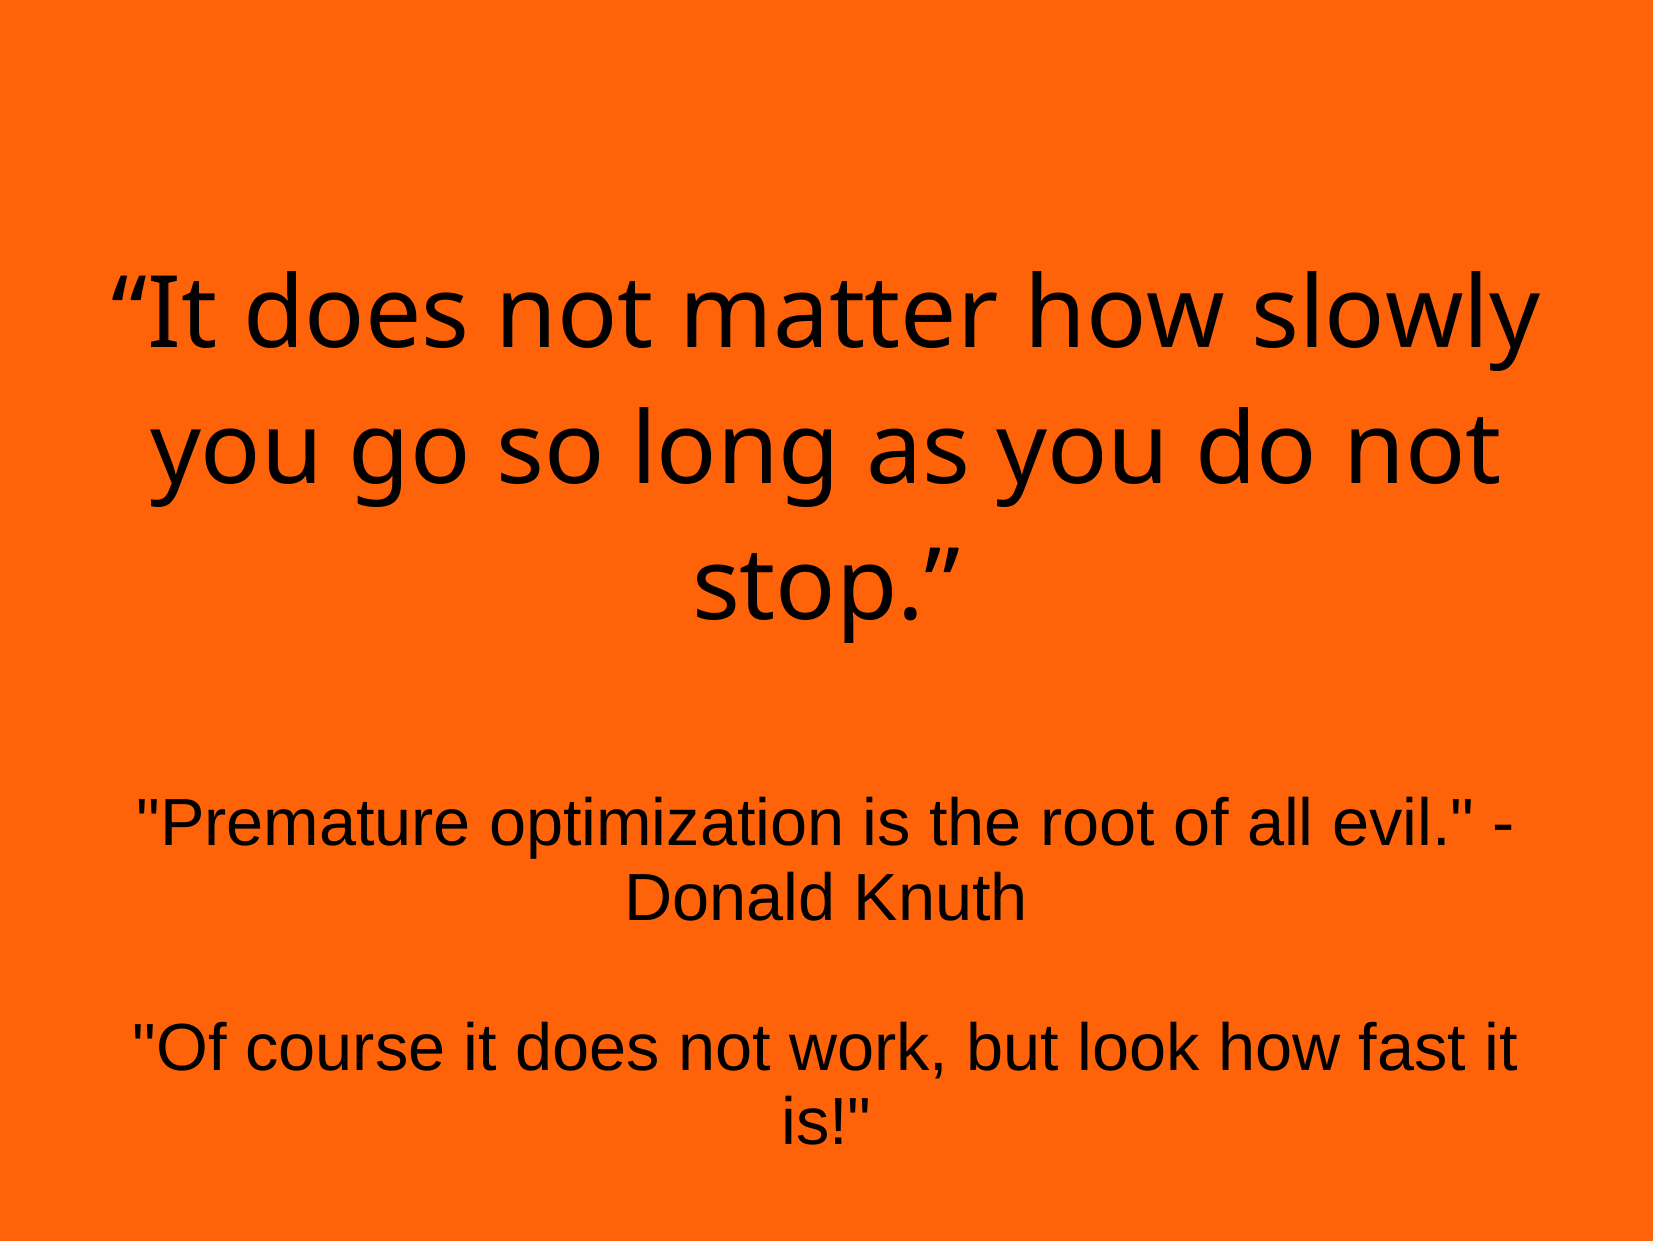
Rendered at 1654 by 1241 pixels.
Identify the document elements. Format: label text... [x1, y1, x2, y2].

subtitle “It does not matter how slowly you go so long as you do not stop.” "Premature optimization is the root of all evil." - Donald Knuth "Of course it does not work, but look how fast it is!" [82, 290, 1571, 1109]
